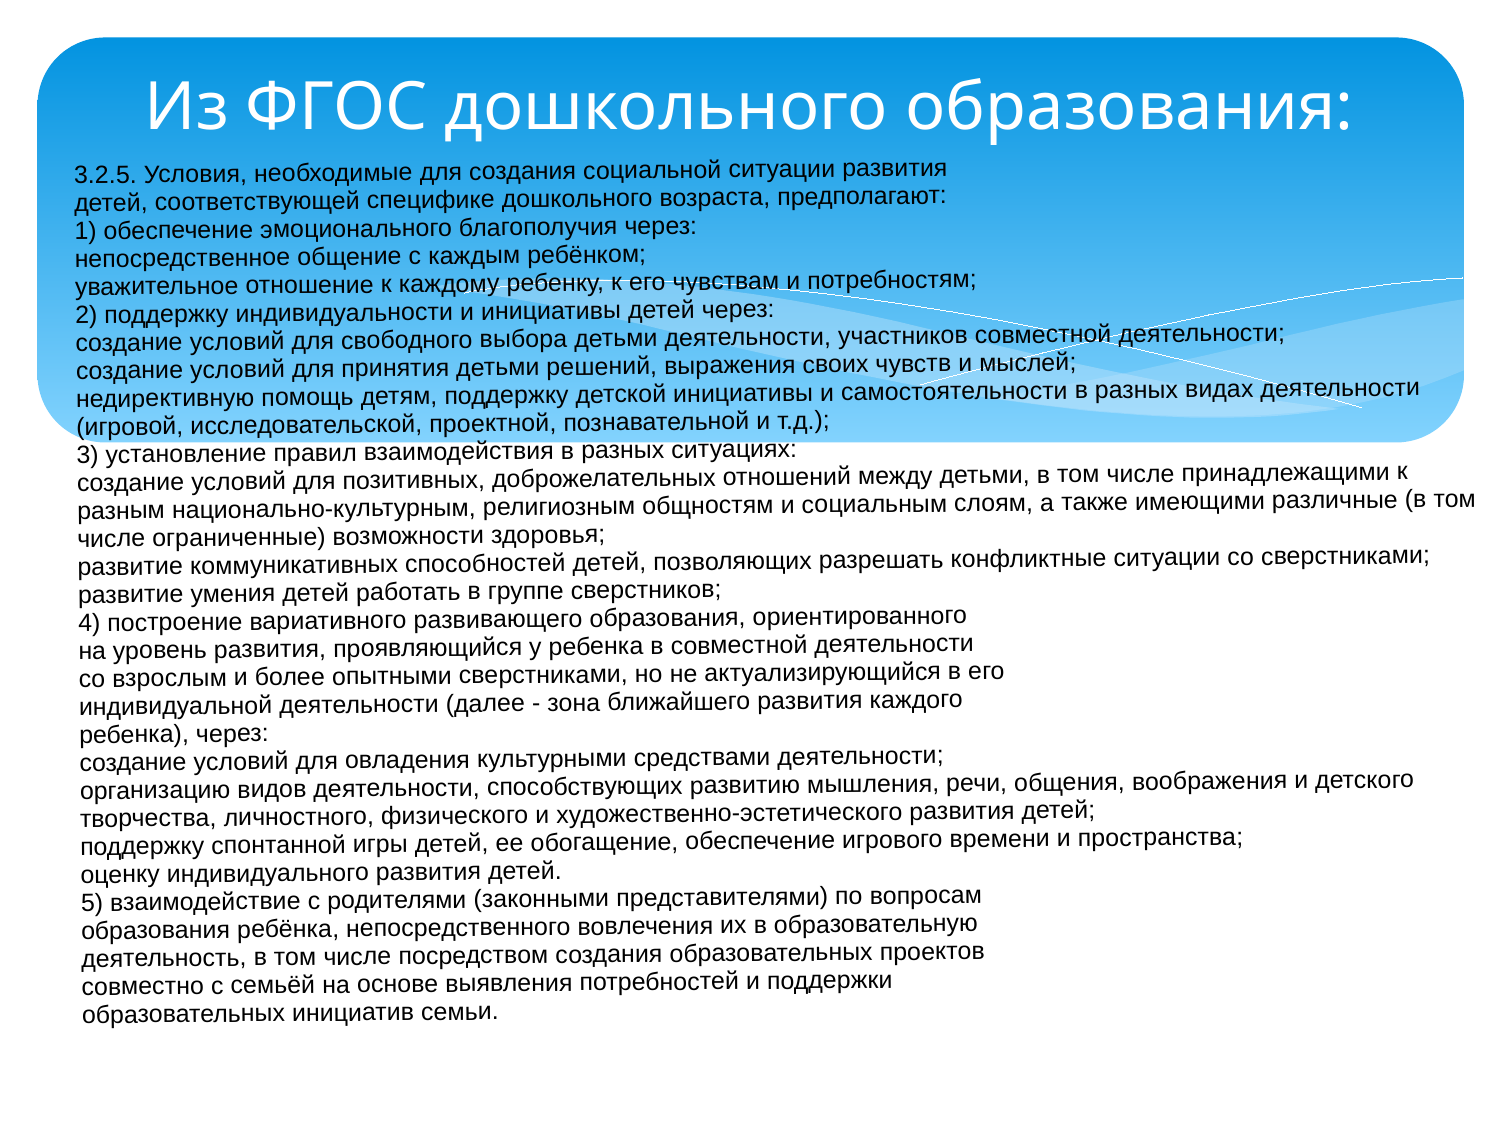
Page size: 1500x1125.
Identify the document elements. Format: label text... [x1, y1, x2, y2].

title Из ФГОС дошкольного образования: [75, 55, 1425, 153]
text_box 3.2.5. Условия, необходимые для создания социальной ситуации развития детей, соответствующей специфике дошкольного возраста, предполагают: 1) обеспечение эмоционального благополучия через: непосредственное общение с каждым ребёнком; уважительное отношение к каждому ребенку, к его чувствам и потребностям; 2) поддержку индивидуальности и инициативы детей через: создание условий для свободного выбора детьми деятельности, участников совместной деятельности; создание условий для принятия детьми решений, выражения своих чувств и мыслей; недирективную помощь детям, поддержку детской инициативы и самостоятельности в разных видах деятельности (игровой, исследовательской, проектной, познавательной и т.д.); 3) установление правил взаимодействия в разных ситуациях: создание условий для позитивных, доброжелательных отношений между детьми, в том числе принадлежащими к разным национально-культурным, религиозным общностям и социальным слоям, а также имеющими различные (в том числе ограниченные) возможности здоровья; развитие коммуникативных способностей детей, позволяющих разрешать конфликтные ситуации со сверстниками; развитие умения детей работать в группе сверстников; 4) построение вариативного развивающего образования, ориентированного на уровень развития, проявляющийся у ребенка в совместной деятельности со взрослым и более опытными сверстниками, но не актуализирующийся в его индивидуальной деятельности (далее - зона ближайшего развития каждого ребенка), через: создание условий для овладения культурными средствами деятельности; организацию видов деятельности, способствующих развитию мышления, речи, общения, воображения и детского творчества, личностного, физического и художественно-эстетического развития детей; поддержку спонтанной игры детей, ее обогащение, обеспечение игрового времени и пространства; оценку индивидуального развития детей. 5) взаимодействие с родителями (законными представителями) по вопросам образования ребёнка, непосредственного вовлечения их в образовательную деятельность, в том числе посредством создания образовательных проектов совместно с семьёй на основе выявления потребностей и поддержки образовательных инициатив семьи. [59, 139, 1500, 1125]
